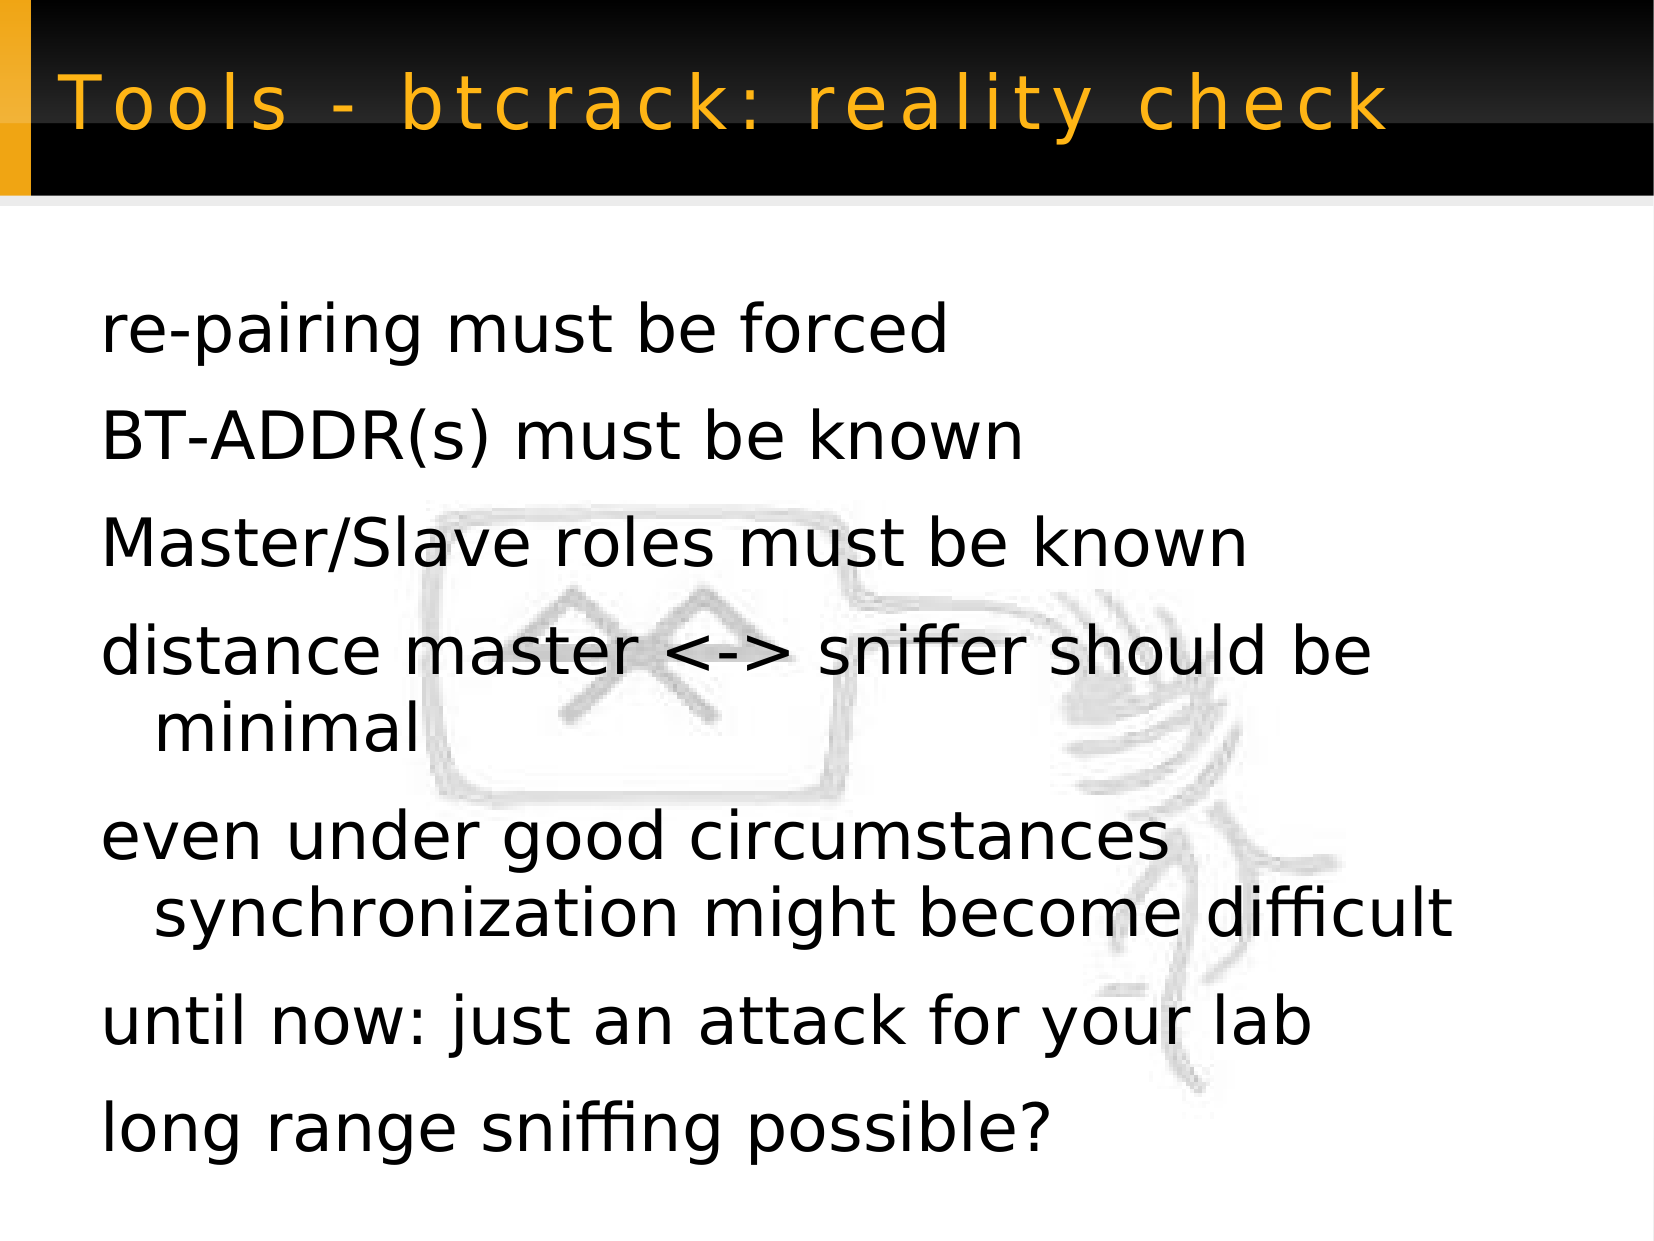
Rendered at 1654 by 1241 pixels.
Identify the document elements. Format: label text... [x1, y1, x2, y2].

list re-pairing must be forced BT-ADDR(s) must be known Master/Slave roles must be known distance master <-> sniffer should be minimal even under good circumstances synchronization might become difficult until now: just an attack for your lab long range sniffing possible? [82, 290, 1571, 1168]
title Tools - btcrack: reality check [59, 36, 1595, 171]
picture [0, 0, 1654, 1241]
